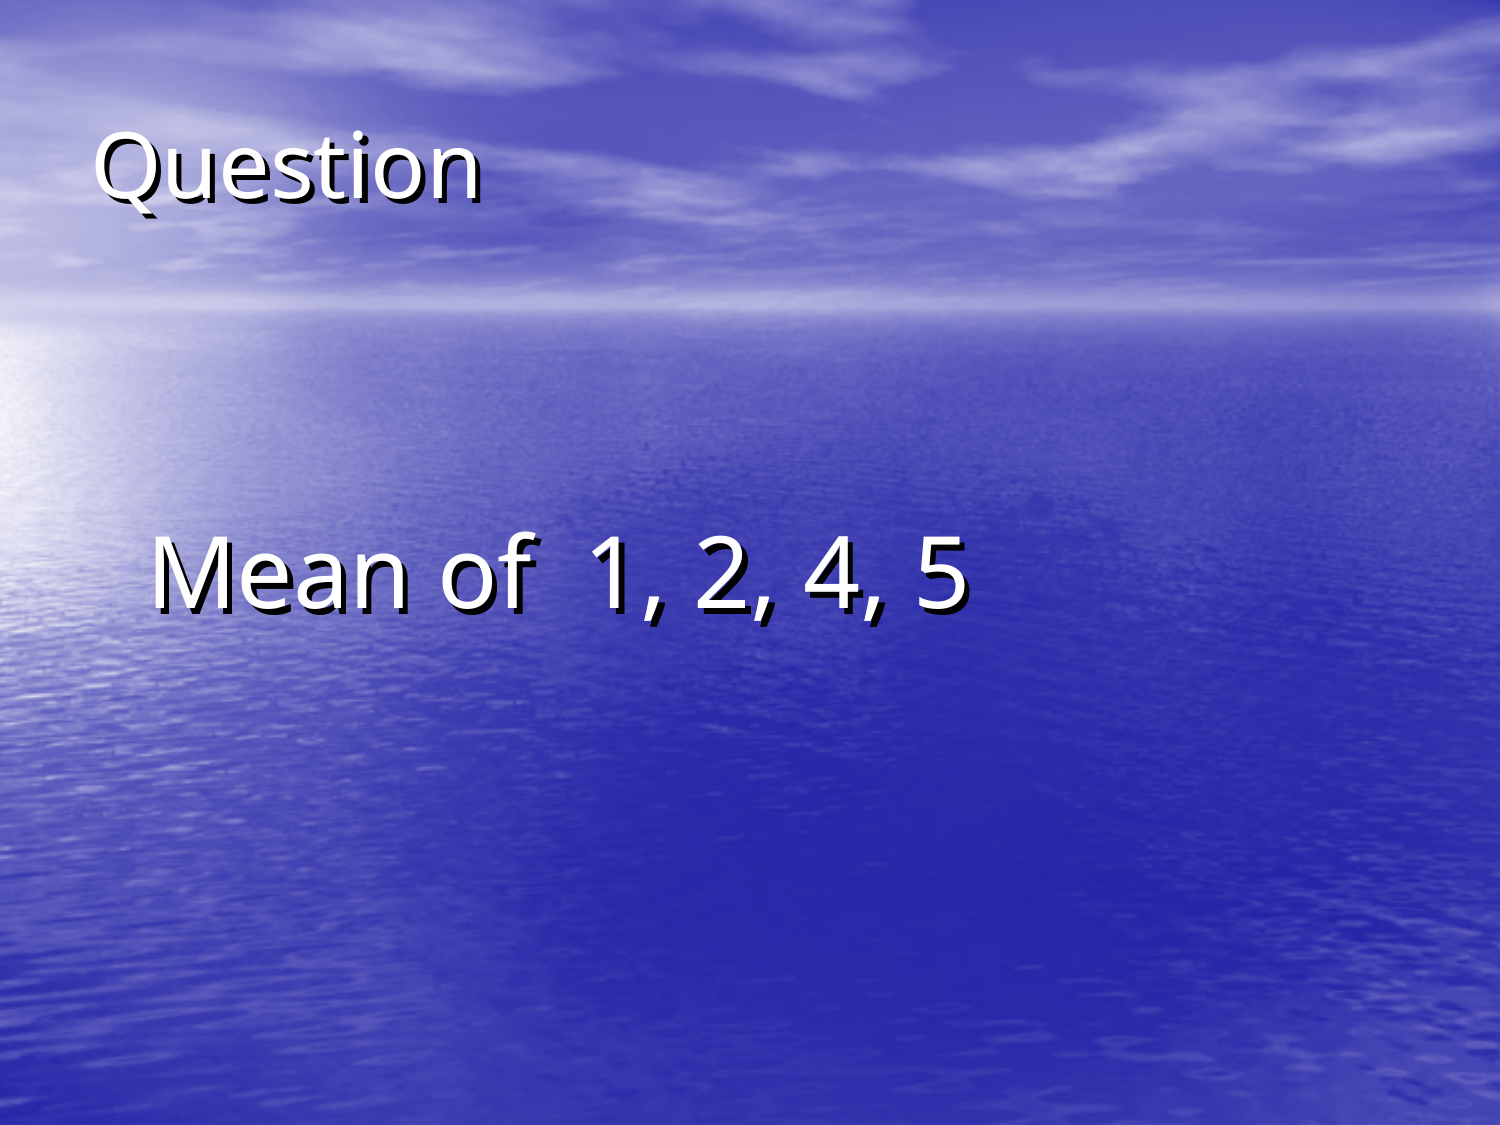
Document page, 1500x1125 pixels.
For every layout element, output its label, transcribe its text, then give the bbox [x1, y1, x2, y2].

picture [0, 0, 1500, 1125]
list Mean of 1, 2, 4, 5 [75, 312, 1426, 988]
title Question [75, 47, 1426, 275]
